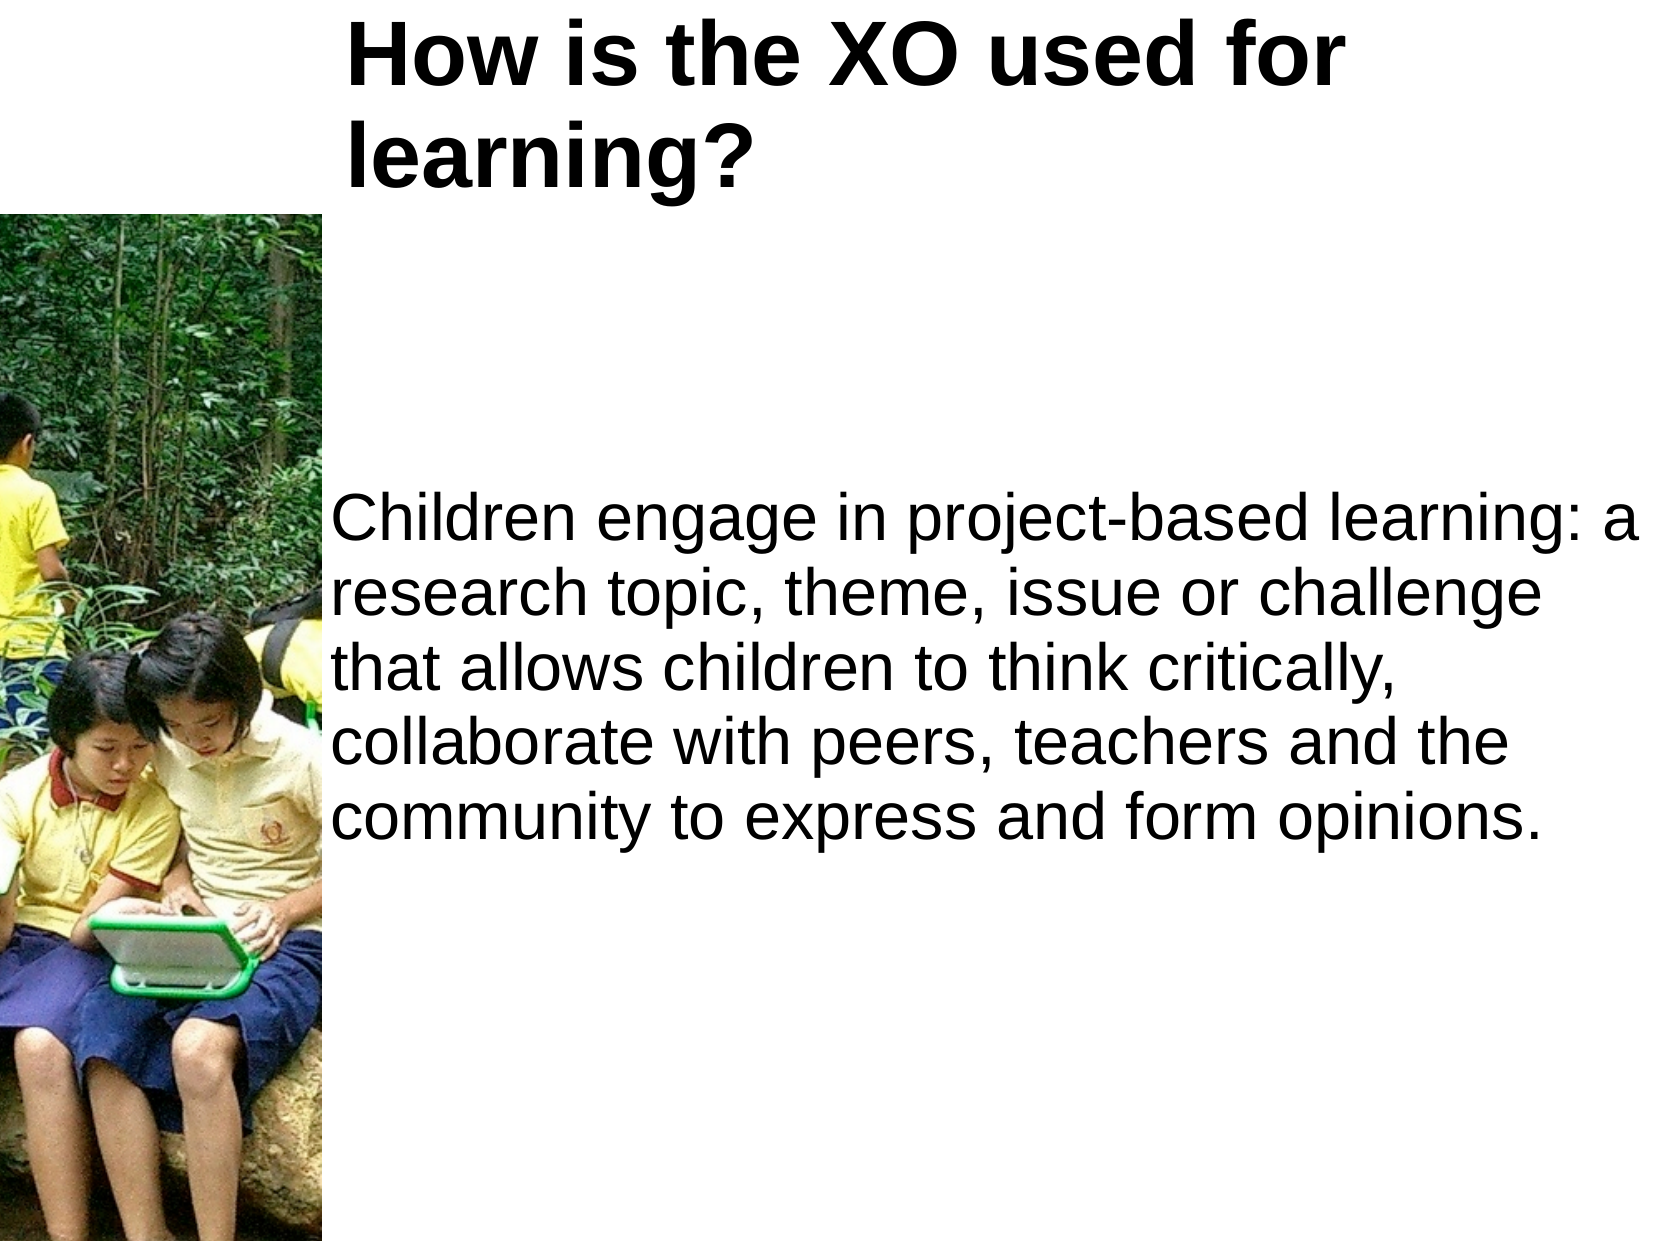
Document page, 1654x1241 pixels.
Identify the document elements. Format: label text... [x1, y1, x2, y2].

picture [0, 214, 322, 1241]
subtitle Children engage in project-based learning: a research topic, theme, issue or challenge that allows children to think critically, collaborate with peers, teachers and the community to express and form opinions. [330, 225, 1654, 1109]
title How is the XO used for learning? [345, 0, 1654, 211]
